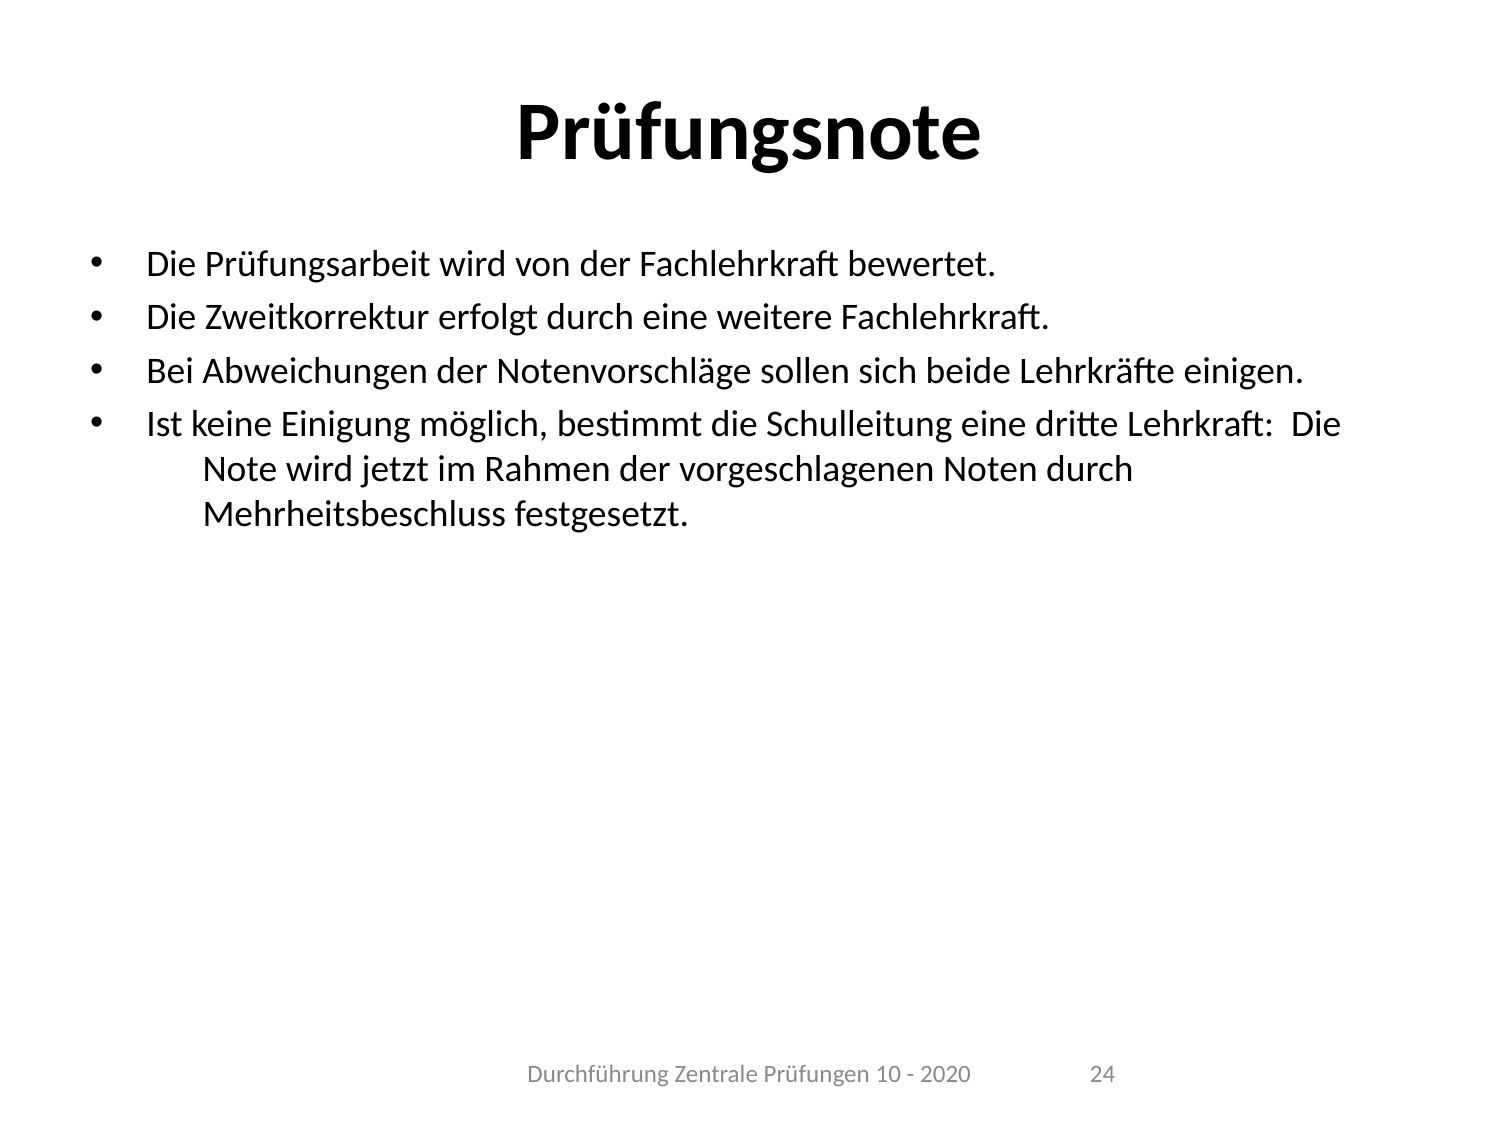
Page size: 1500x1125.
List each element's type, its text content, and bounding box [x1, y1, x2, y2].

title Prüfungsnote [75, 45, 1426, 209]
text_box Durchführung Zentrale Prüfungen 10 - 2020 [512, 1042, 988, 1103]
list Die Prüfungsarbeit wird von der Fachlehrkraft bewertet. Die Zweitkorrektur erfolgt durch eine weitere Fachlehrkraft. Bei Abweichungen der Notenvorschläge sollen sich beide Lehrkräfte einigen. Ist keine Einigung möglich, bestimmt die Schulleitung eine dritte Lehrkraft: Die Note wird jetzt im Rahmen der vorgeschlagenen Noten durch Mehrheitsbeschluss festgesetzt. [75, 231, 1426, 1005]
text_box [102, 208, 1453, 396]
text_box 24 [1074, 1042, 1426, 1103]
